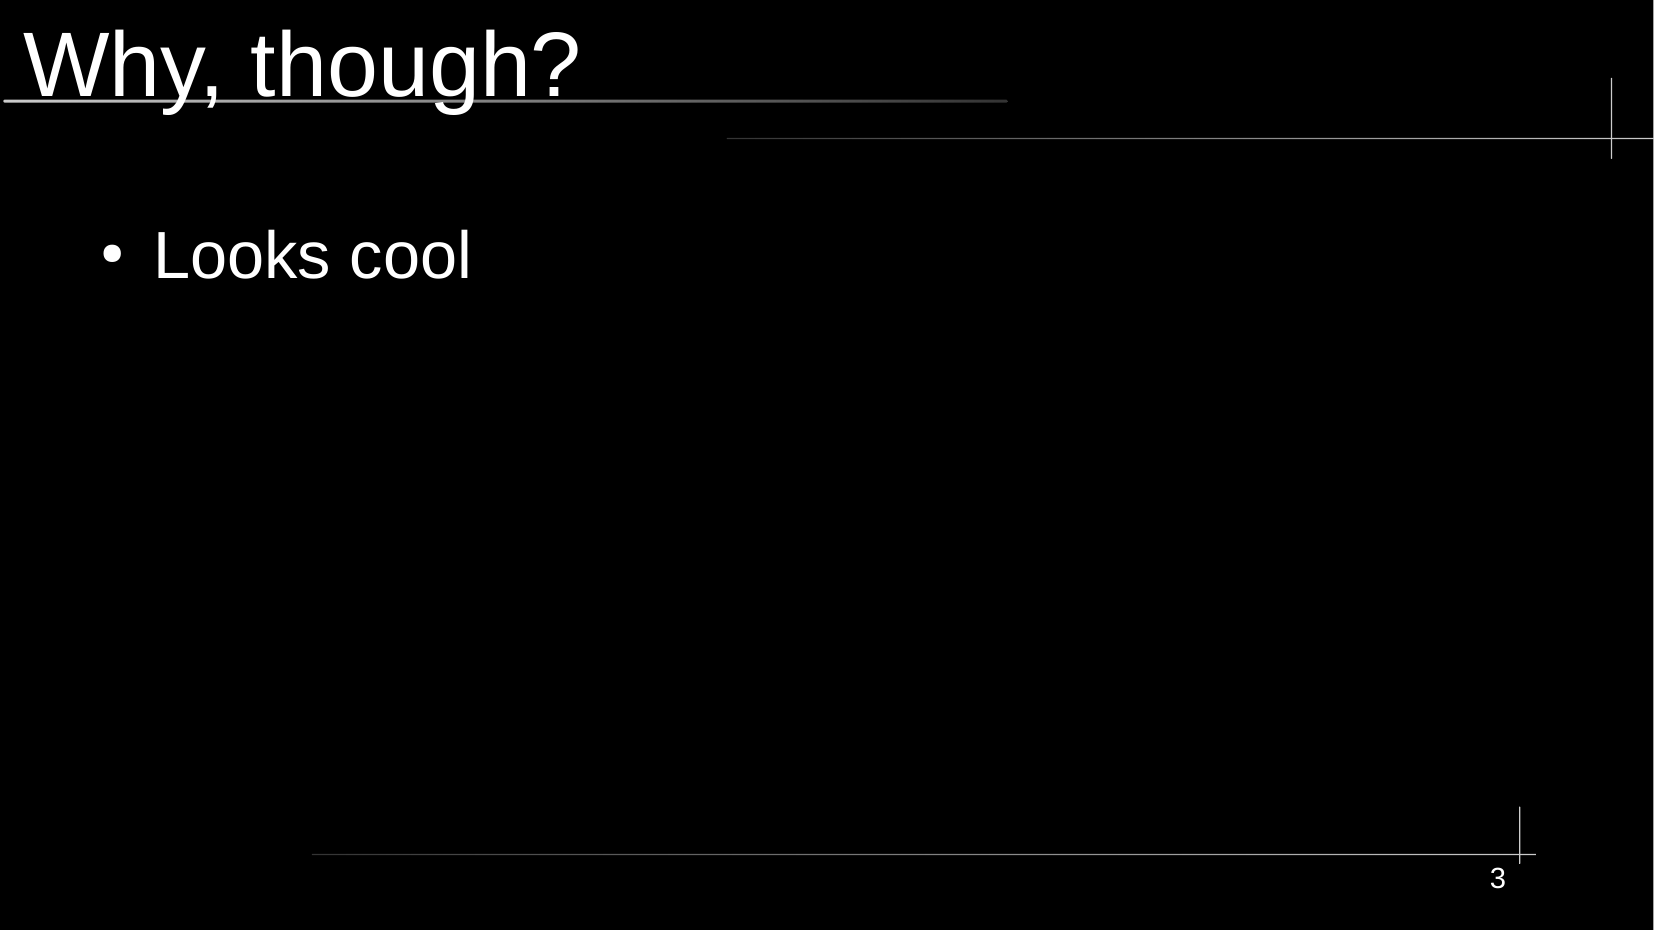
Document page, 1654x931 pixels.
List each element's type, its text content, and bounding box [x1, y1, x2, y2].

title Why, though? [23, 11, 1589, 119]
list Looks cool [82, 217, 1571, 758]
